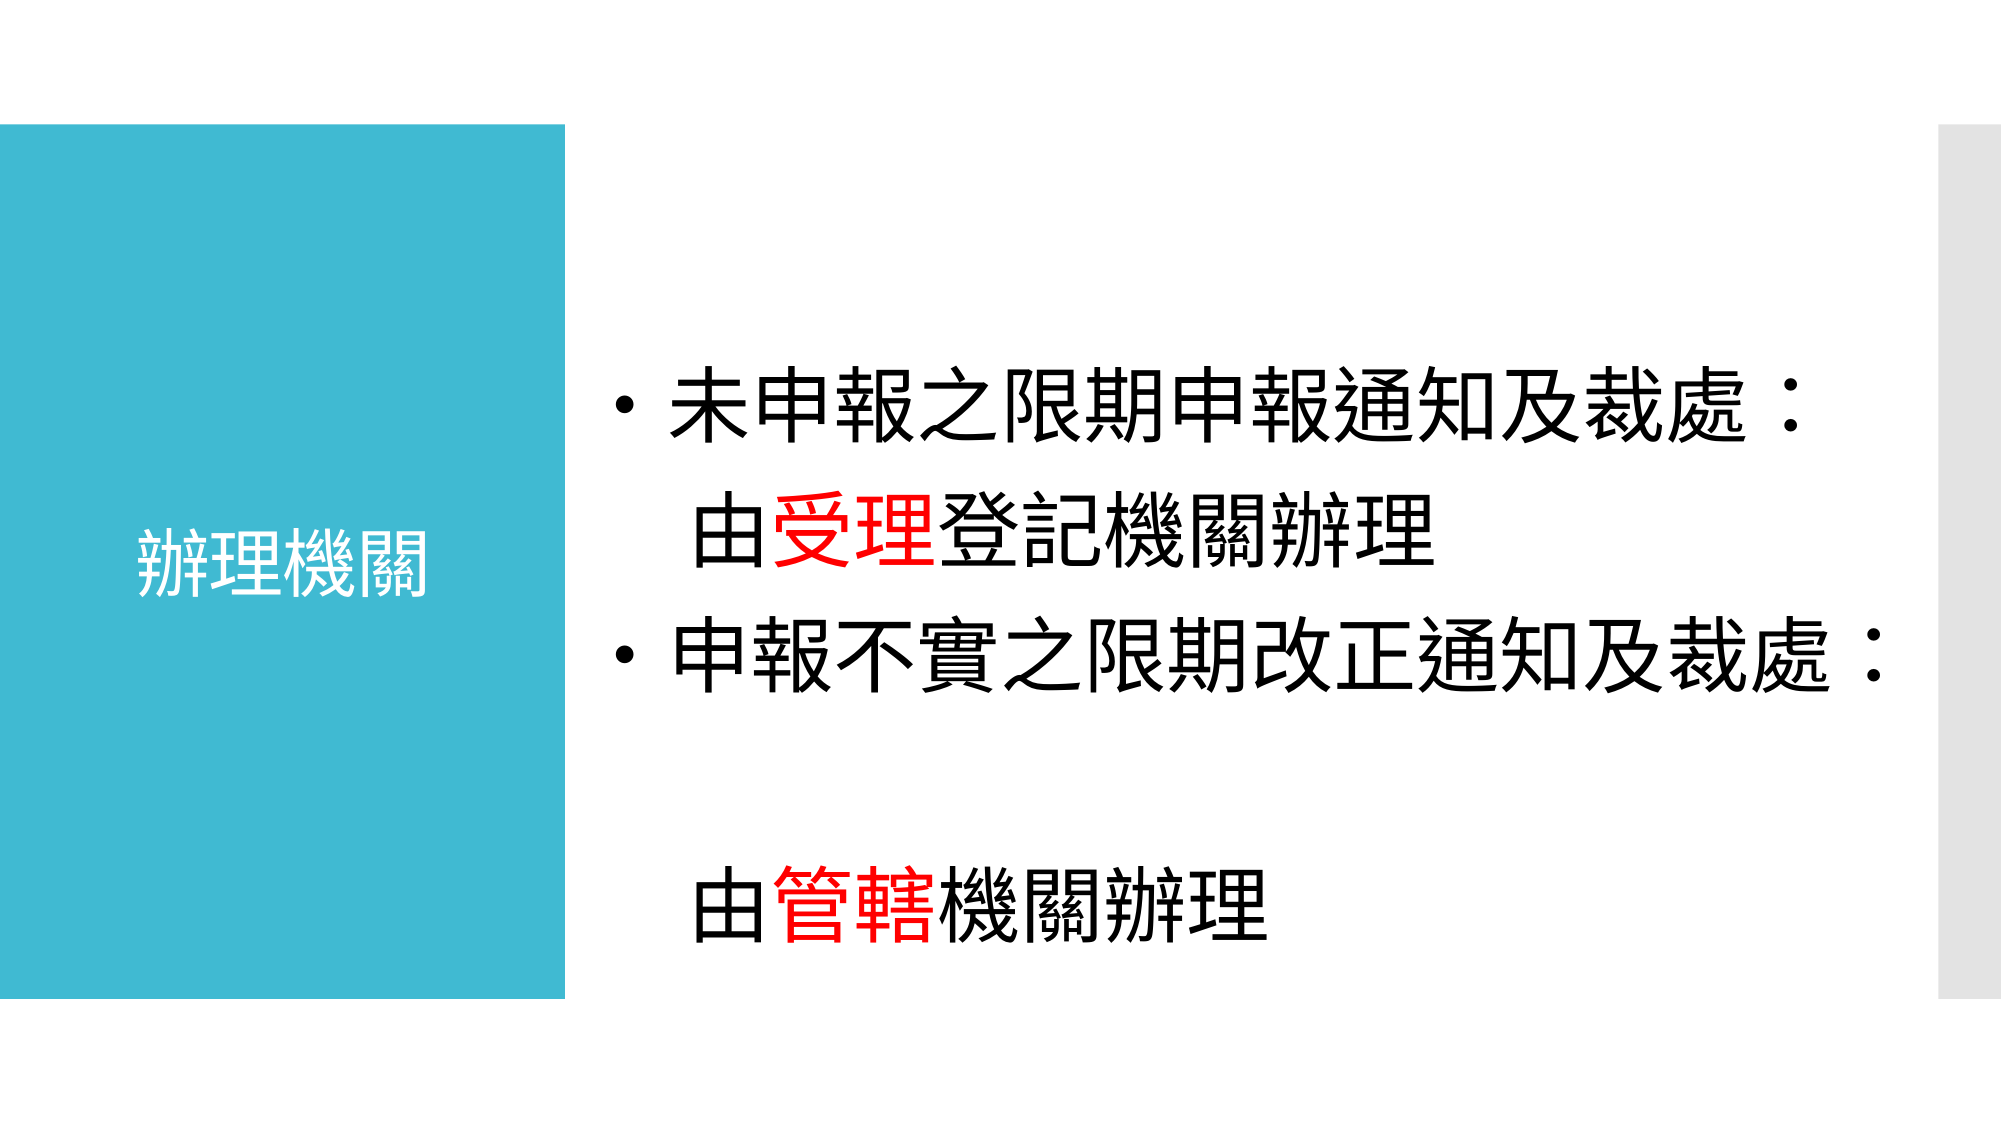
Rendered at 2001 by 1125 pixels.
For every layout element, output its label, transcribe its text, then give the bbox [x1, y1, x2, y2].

title 辦理機關 [41, 184, 525, 940]
text_box ・未申報之限期申報通知及裁處： 由受理登記機關辦理 ・申報不實之限期改正通知及裁處： 由管轄機關辦理 [569, 320, 1947, 961]
